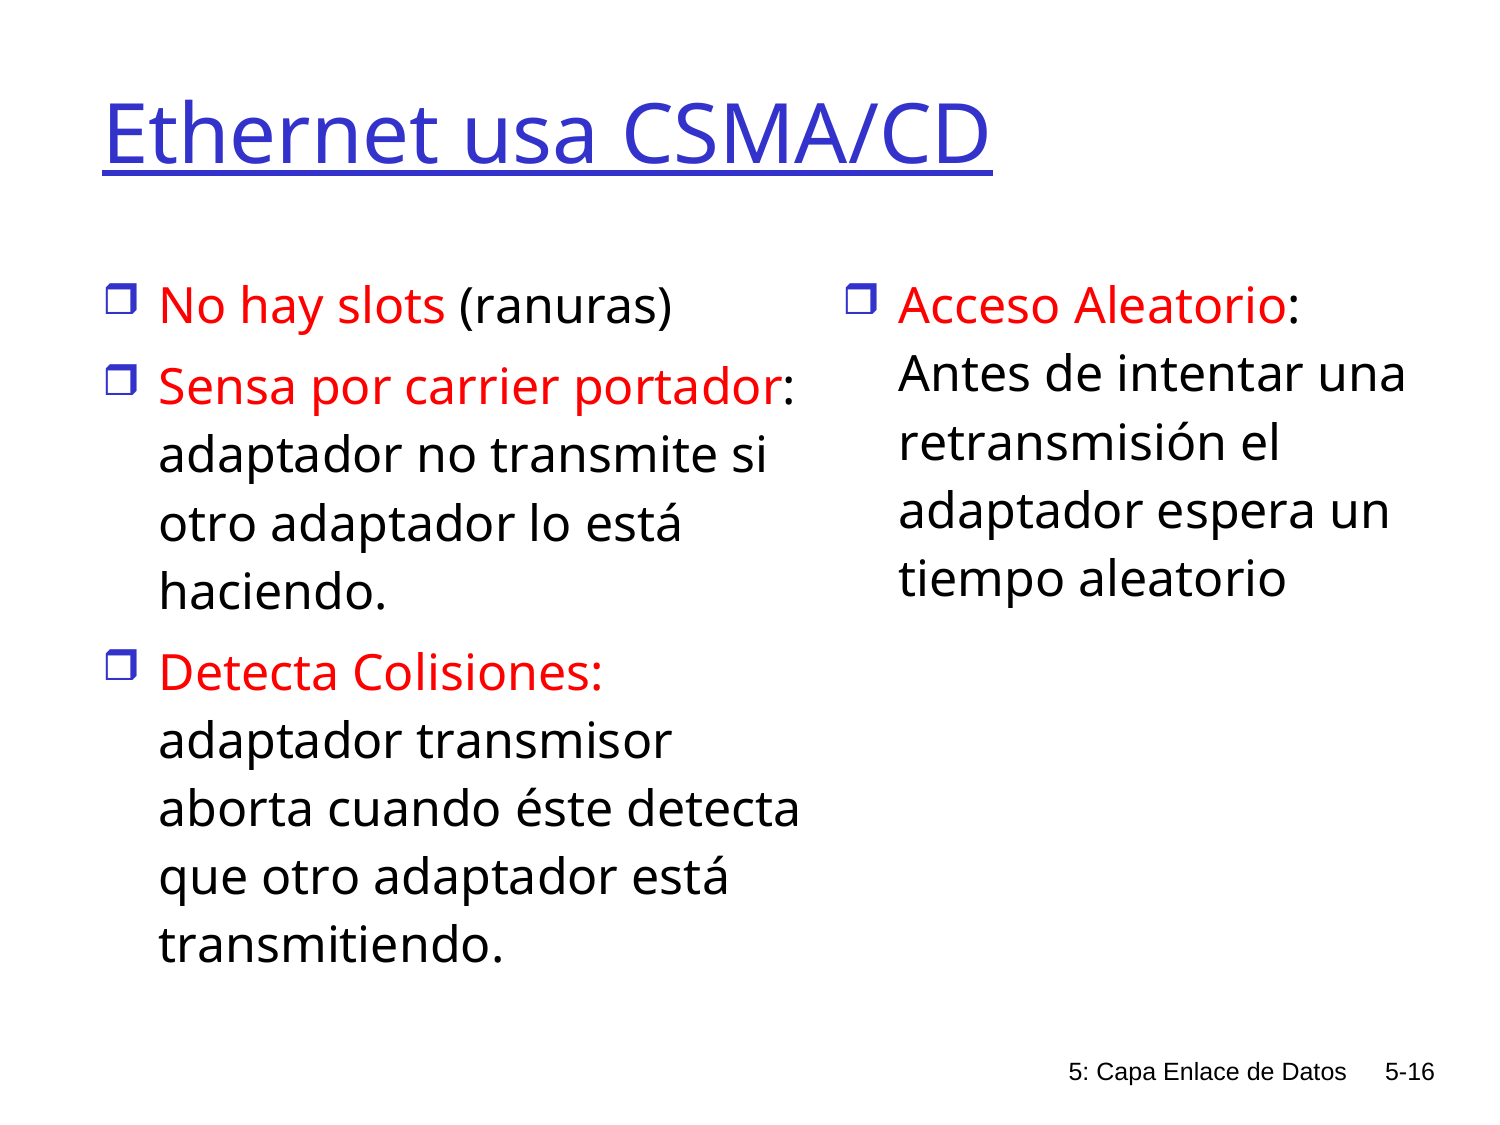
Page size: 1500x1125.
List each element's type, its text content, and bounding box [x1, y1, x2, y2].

list Acceso Aleatorio: Antes de intentar una retransmisión el adaptador espera un tiempo aleatorio [827, 262, 1453, 1026]
title Ethernet usa CSMA/CD [87, 37, 1363, 225]
list No hay slots (ranuras) Sensa por carrier portador: adaptador no transmite si otro adaptador lo está haciendo. Detecta Colisiones: adaptador transmisor aborta cuando éste detecta que otro adaptador está transmitiendo. [87, 262, 826, 1026]
